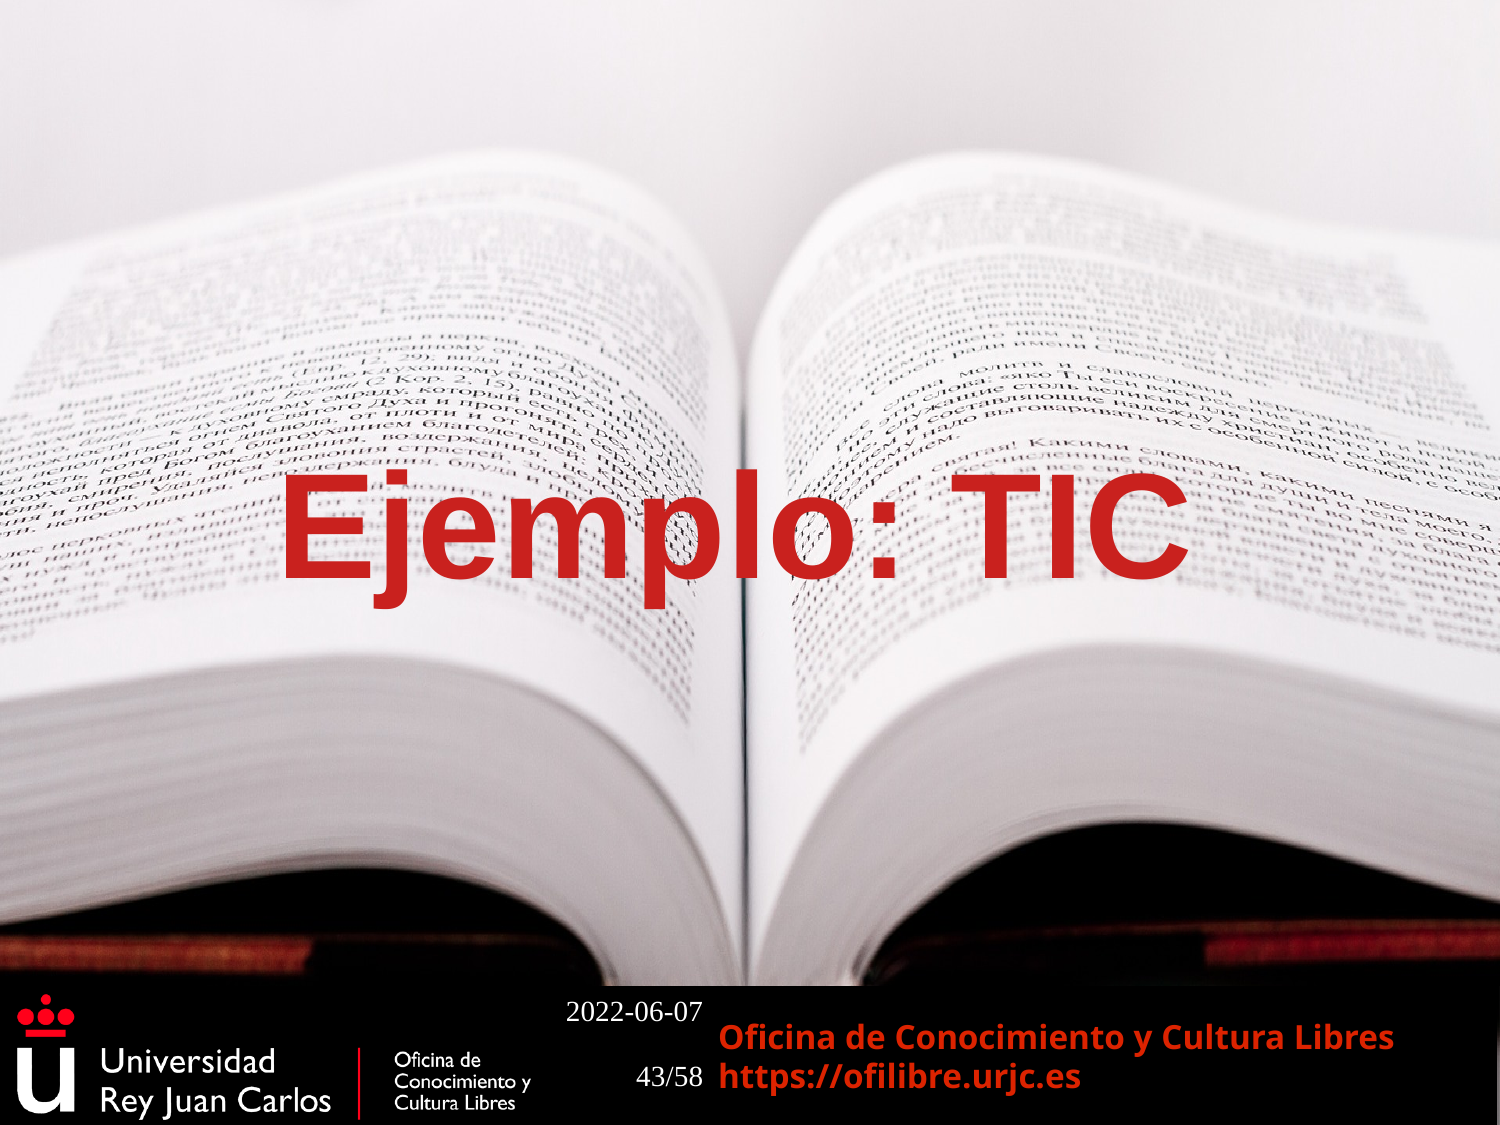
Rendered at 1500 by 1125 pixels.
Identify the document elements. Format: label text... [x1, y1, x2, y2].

picture [17, 994, 531, 1120]
text_box Ejemplo: TIC [120, 435, 1351, 618]
title [75, 389, 1425, 578]
picture [0, 0, 1500, 1125]
